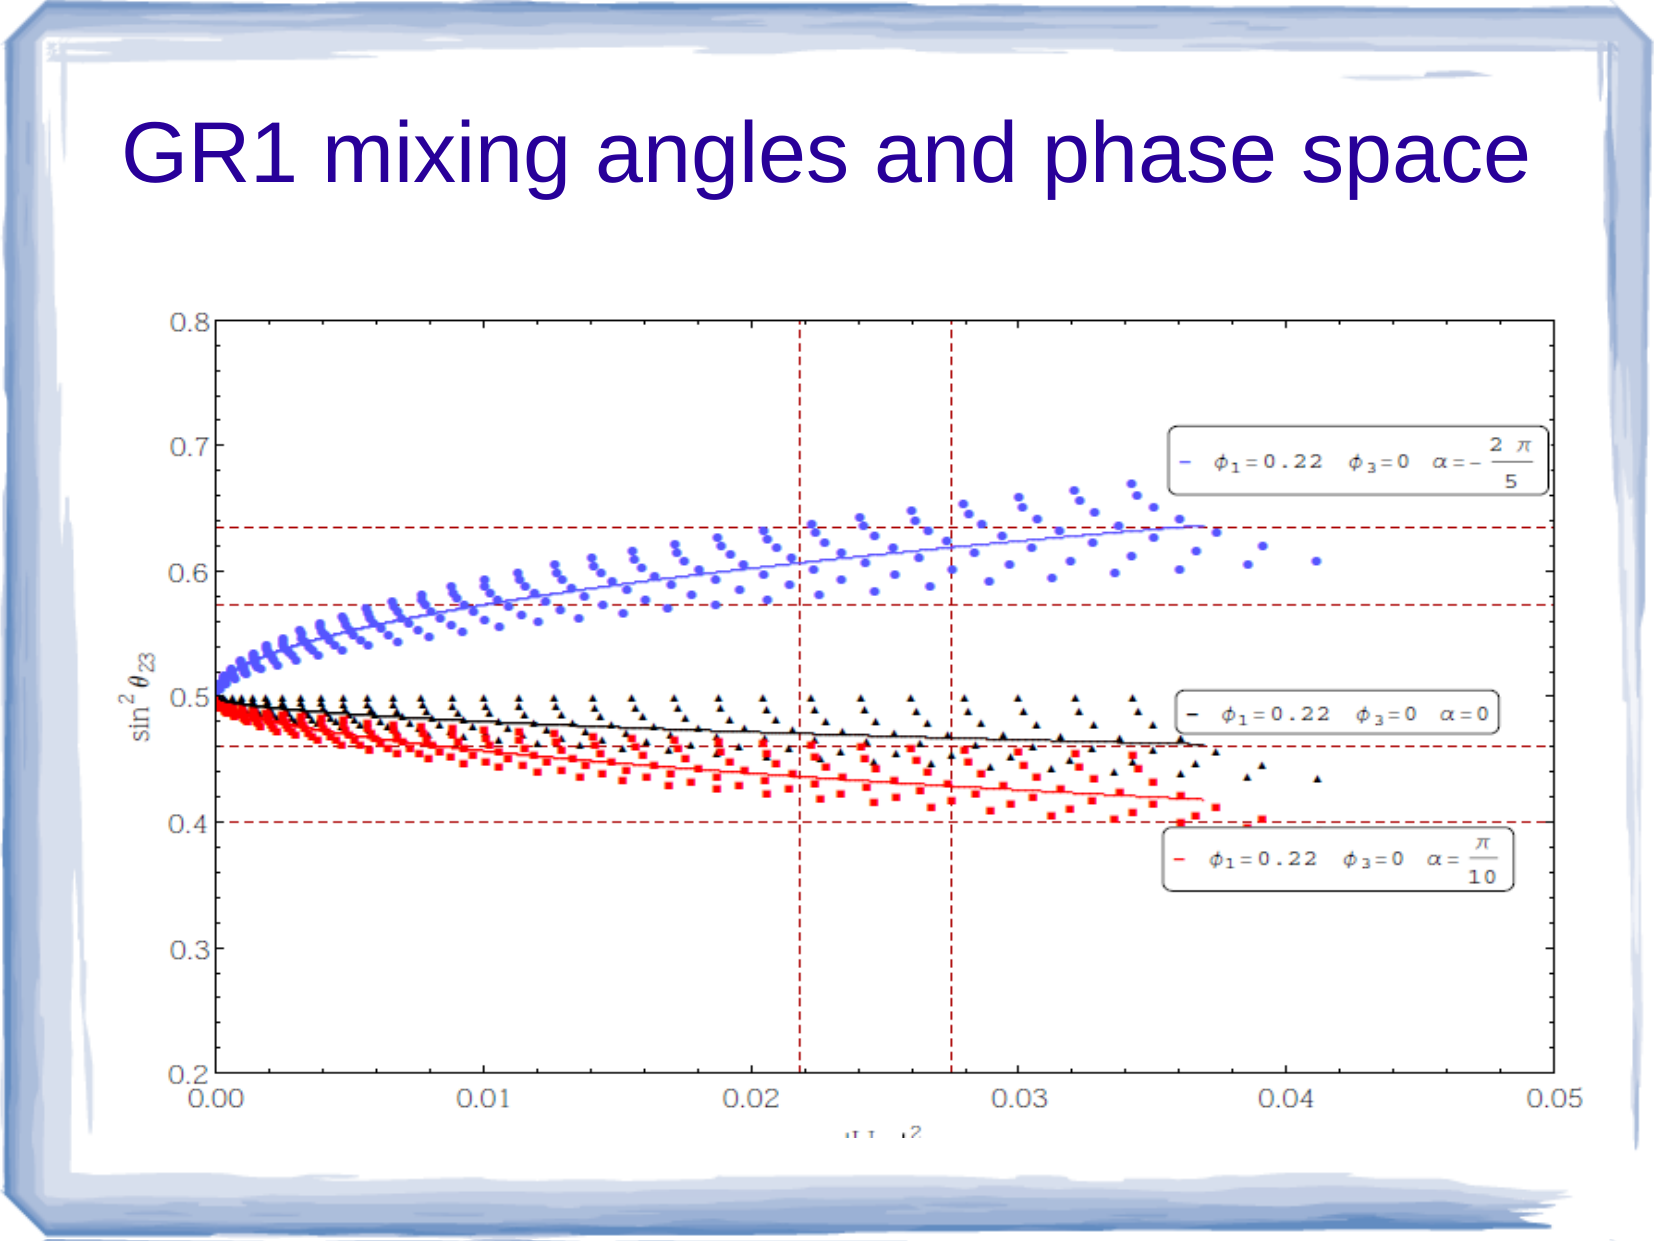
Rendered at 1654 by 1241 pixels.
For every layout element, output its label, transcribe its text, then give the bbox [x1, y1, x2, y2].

picture [0, 0, 1654, 1241]
title GR1 mixing angles and phase space [82, 49, 1571, 257]
